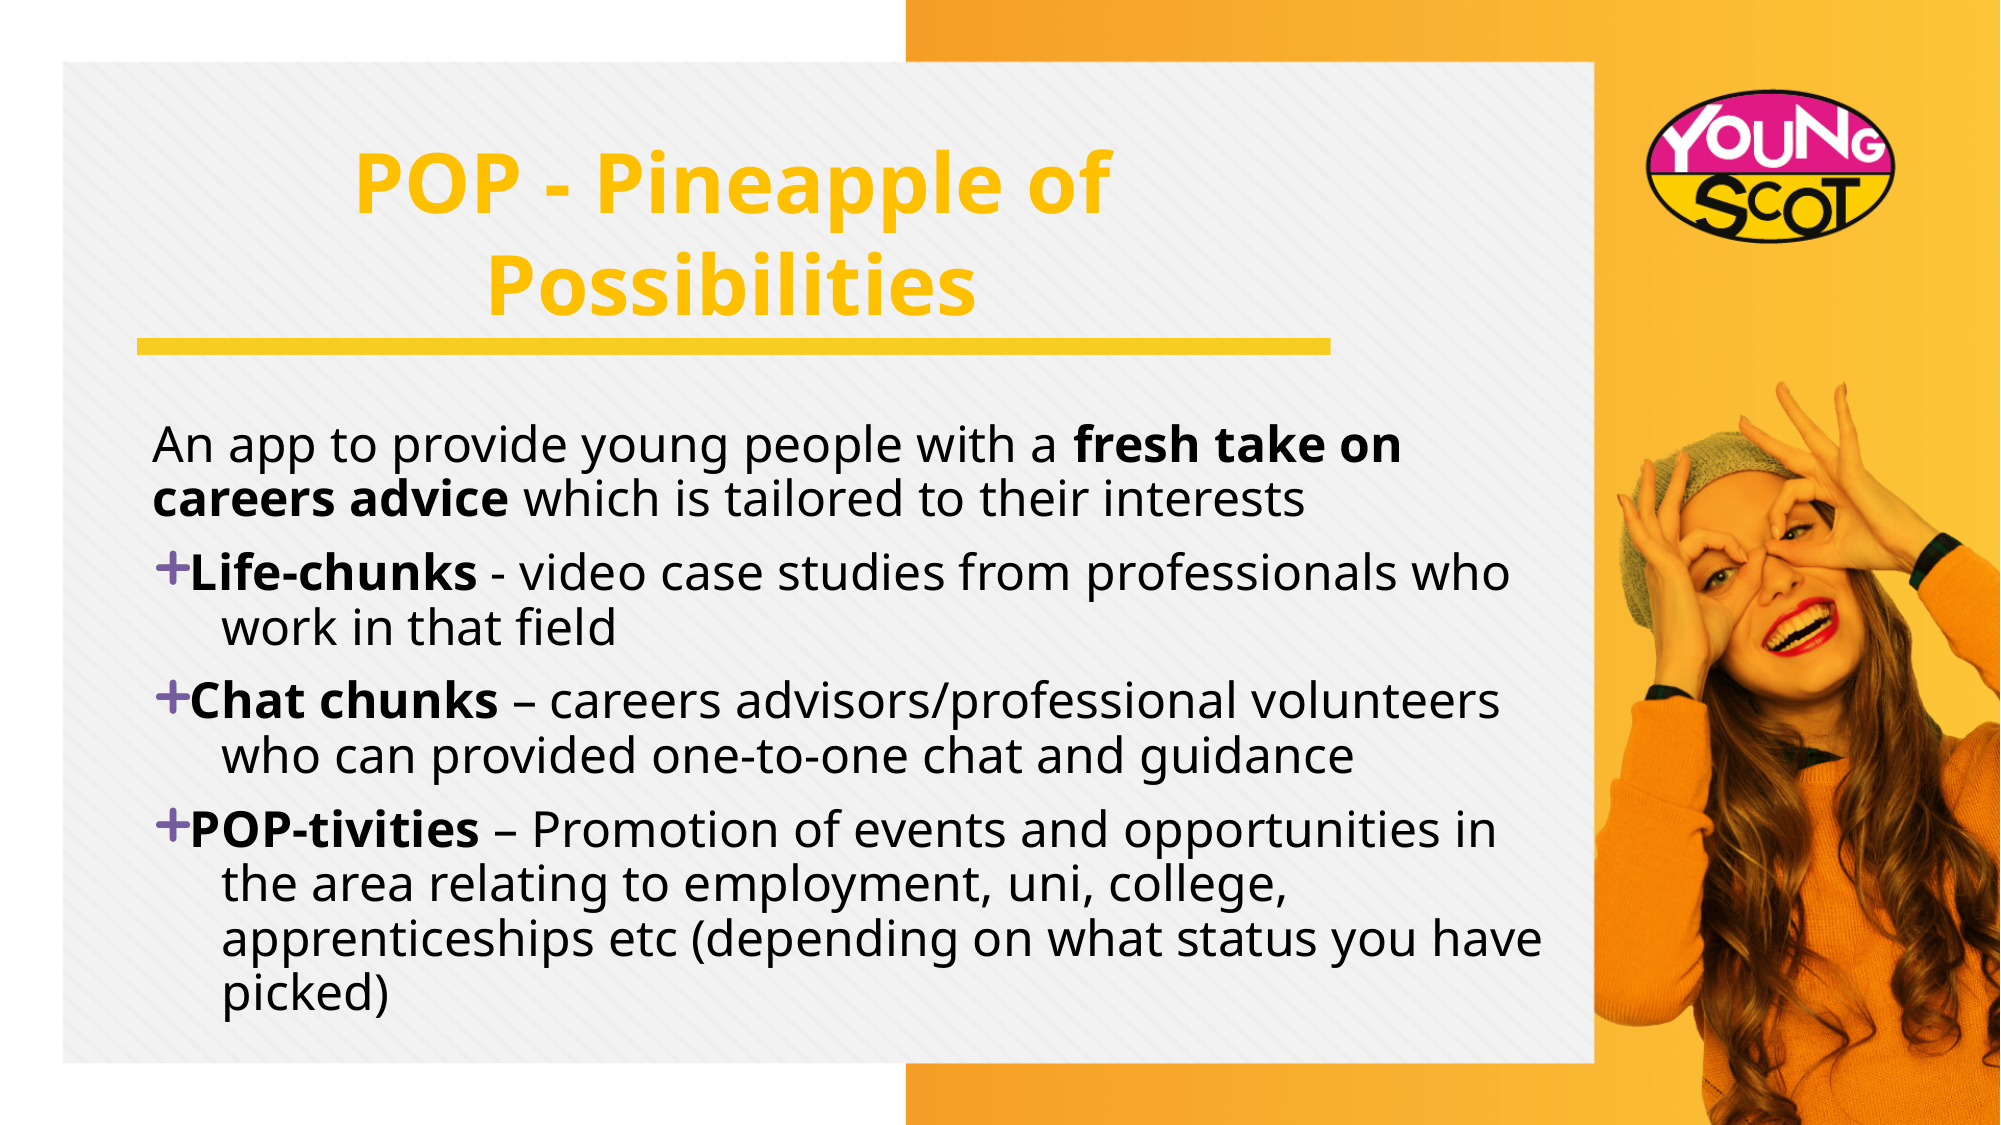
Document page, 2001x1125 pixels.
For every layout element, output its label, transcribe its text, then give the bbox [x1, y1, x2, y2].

list An app to provide young people with a fresh take on careers advice which is tailored to their interests Life-chunks - video case studies from professionals who work in that field Chat chunks – careers advisors/professional volunteers who can provided one-to-one chat and guidance POP-tivities – Promotion of events and opportunities in the area relating to employment, uni, college, apprenticeships etc (depending on what status you have picked) [137, 411, 1567, 1040]
title POP - Pineapple of Possibilities [137, 112, 1327, 356]
